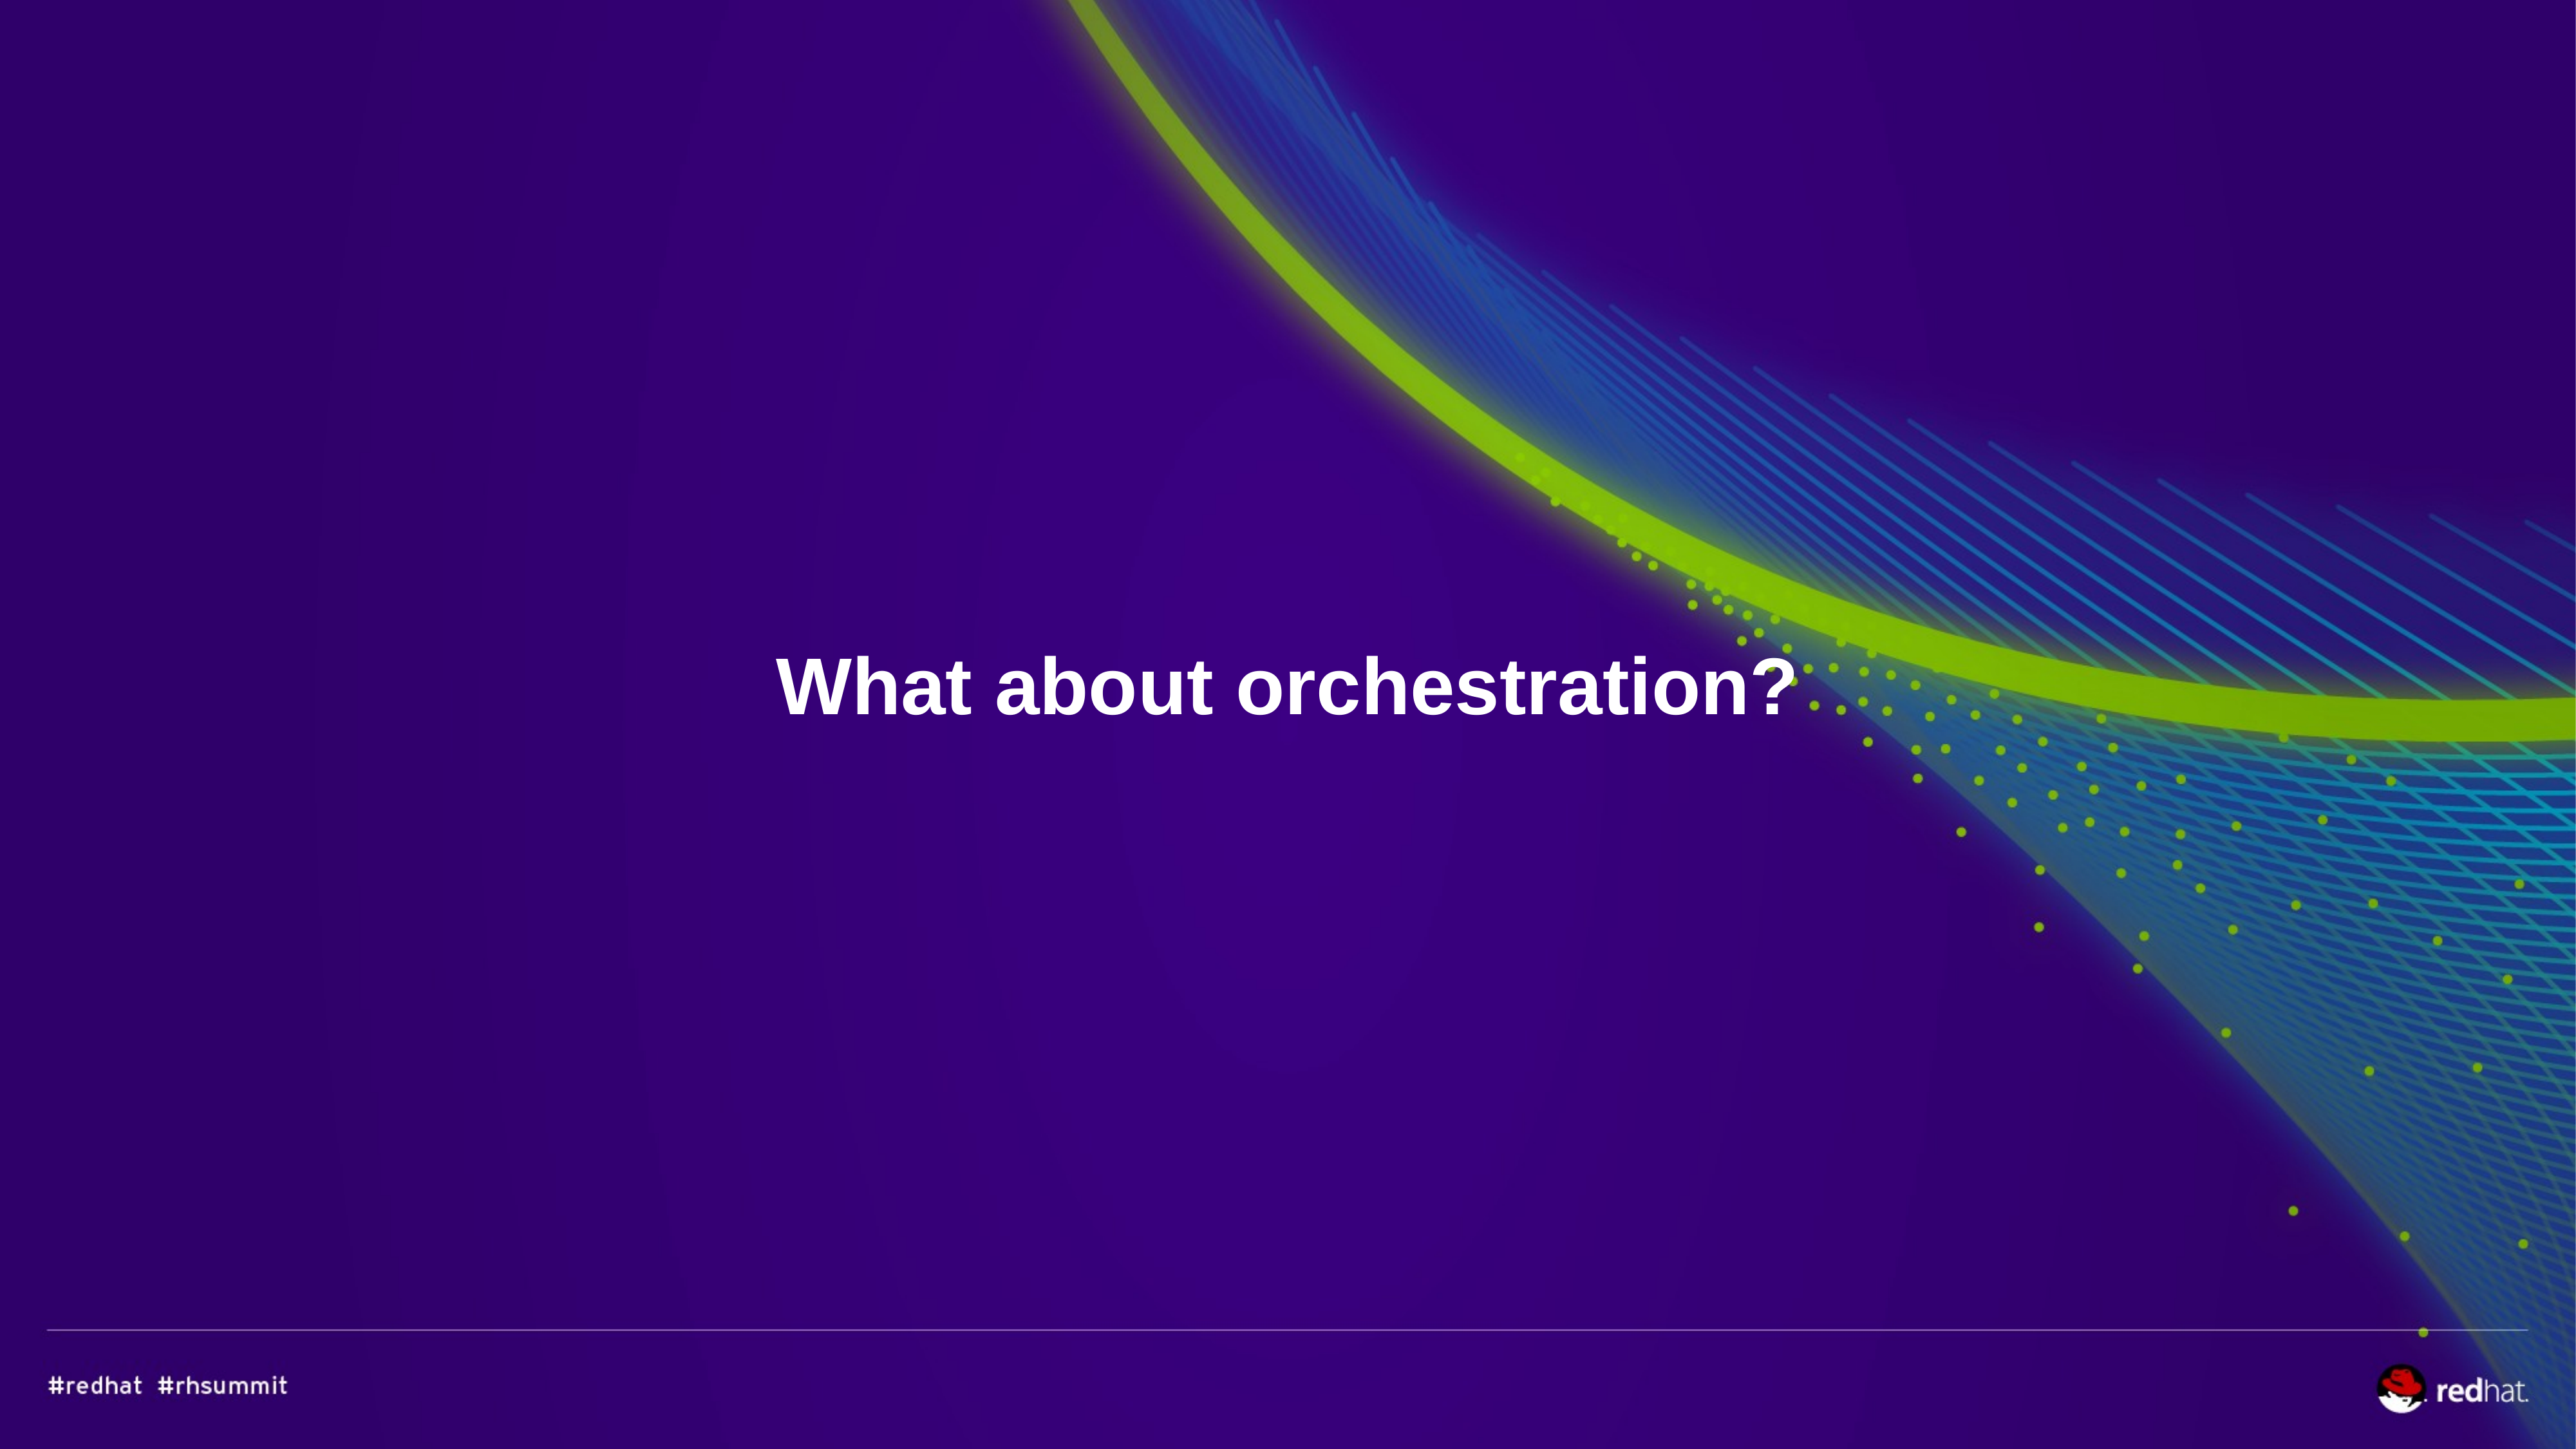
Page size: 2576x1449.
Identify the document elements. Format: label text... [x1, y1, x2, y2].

picture [0, 0, 2576, 1449]
text_box What about orchestration? [235, 636, 2341, 737]
